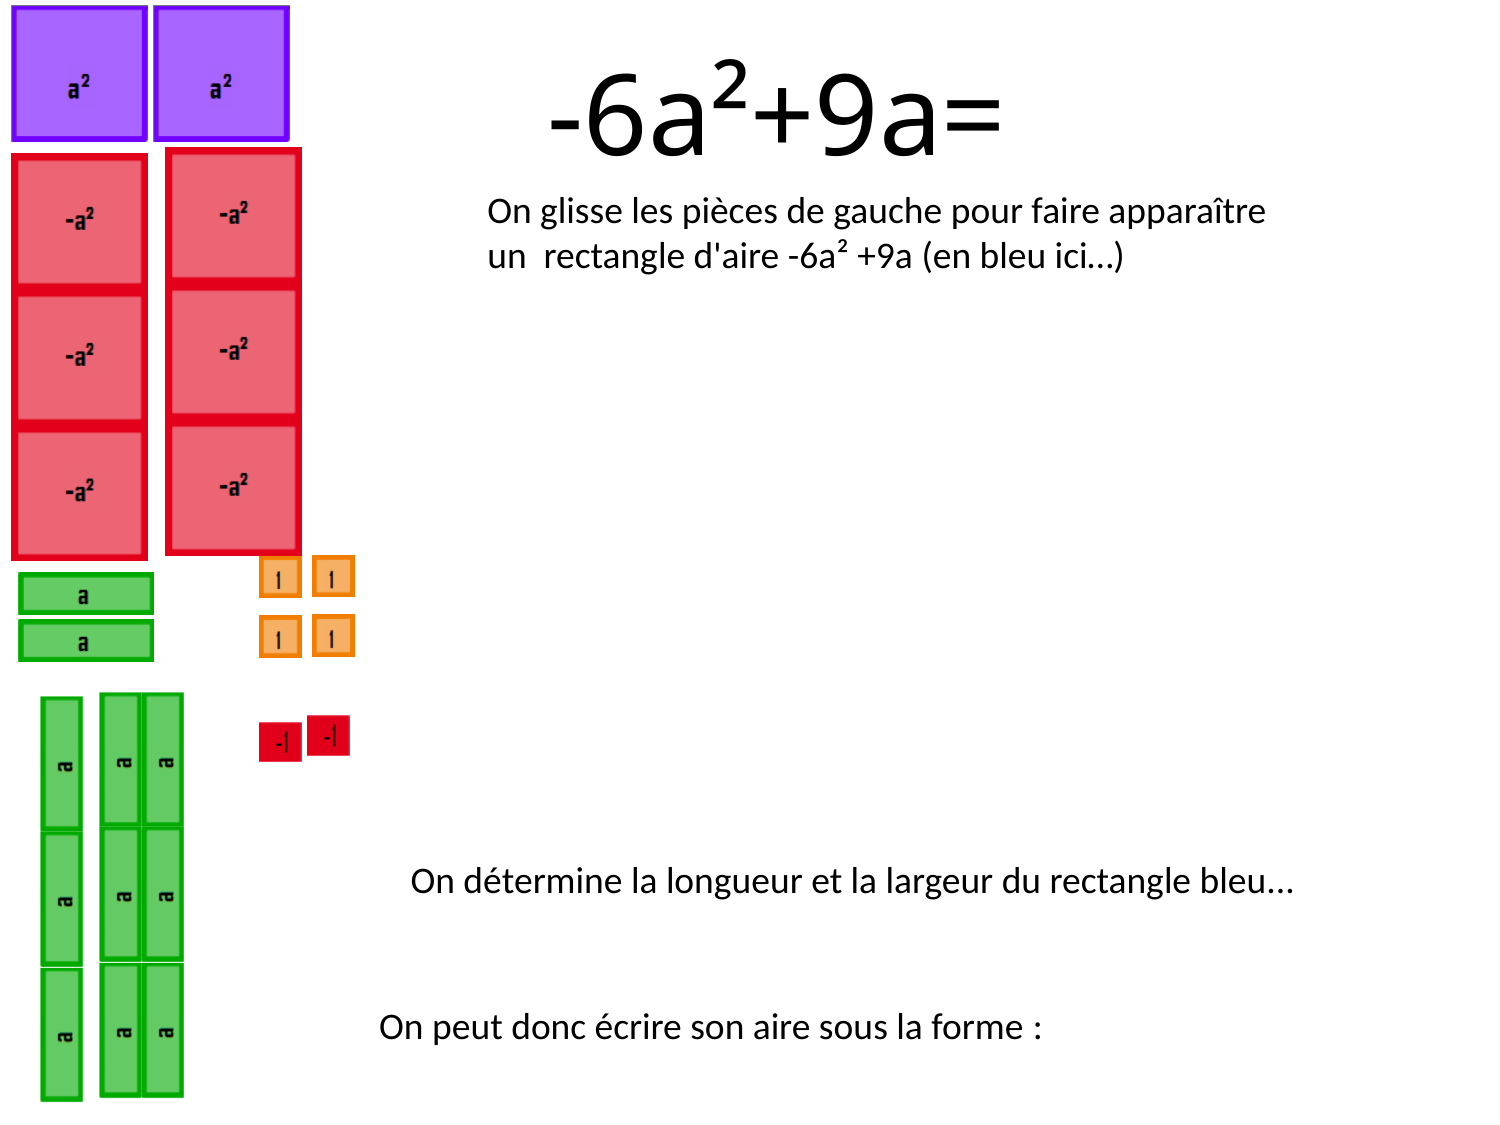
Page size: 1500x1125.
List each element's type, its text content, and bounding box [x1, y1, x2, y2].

picture [307, 714, 350, 757]
picture [165, 147, 302, 598]
picture [11, 5, 148, 142]
picture [259, 721, 302, 763]
picture [259, 615, 302, 658]
picture [99, 692, 184, 1099]
text_box On peut donc écrire son aire sous la forme : [364, 1003, 1075, 1065]
text_box On glisse les pièces de gauche pour faire apparaître un rectangle d'aire -6a² +9a (en bleu ici…) [472, 178, 1291, 284]
picture [312, 614, 355, 657]
text_box -6a²+9a= [532, 35, 1022, 186]
picture [40, 696, 83, 1104]
picture [153, 5, 290, 142]
picture [11, 153, 148, 562]
picture [312, 555, 355, 598]
picture [17, 572, 154, 615]
text_box On détermine la longueur et la largeur du rectangle bleu... [395, 848, 1312, 954]
picture [17, 619, 154, 662]
